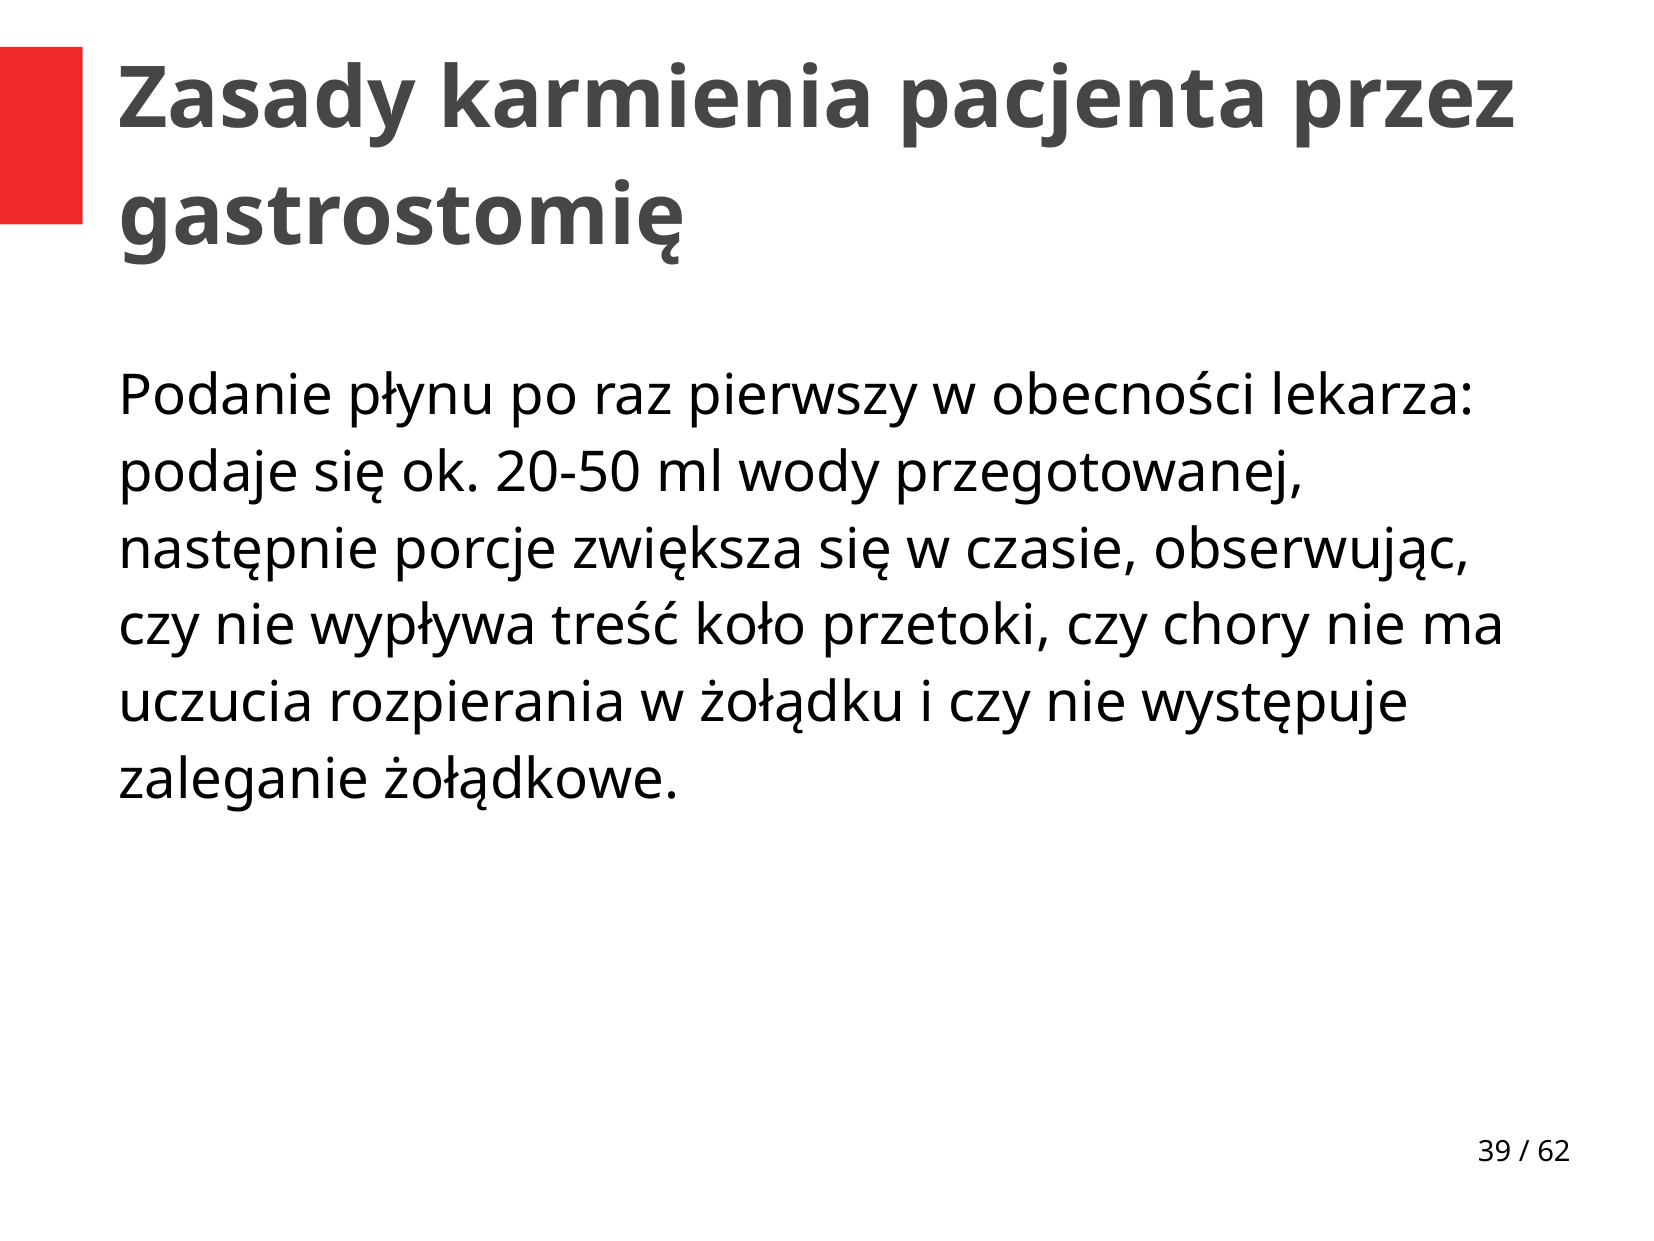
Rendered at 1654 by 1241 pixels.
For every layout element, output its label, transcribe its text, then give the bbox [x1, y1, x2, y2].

title Zasady karmienia pacjenta przez gastrostomię [118, 21, 1571, 285]
list Podanie płynu po raz pierwszy w obecności lekarza: podaje się ok. 20-50 ml wody przegotowanej, następnie porcje zwiększa się w czasie, obserwując, czy nie wypływa treść koło przetoki, czy chory nie ma uczucia rozpierania w żołądku i czy nie występuje zaleganie żołądkowe. [118, 354, 1536, 1074]
